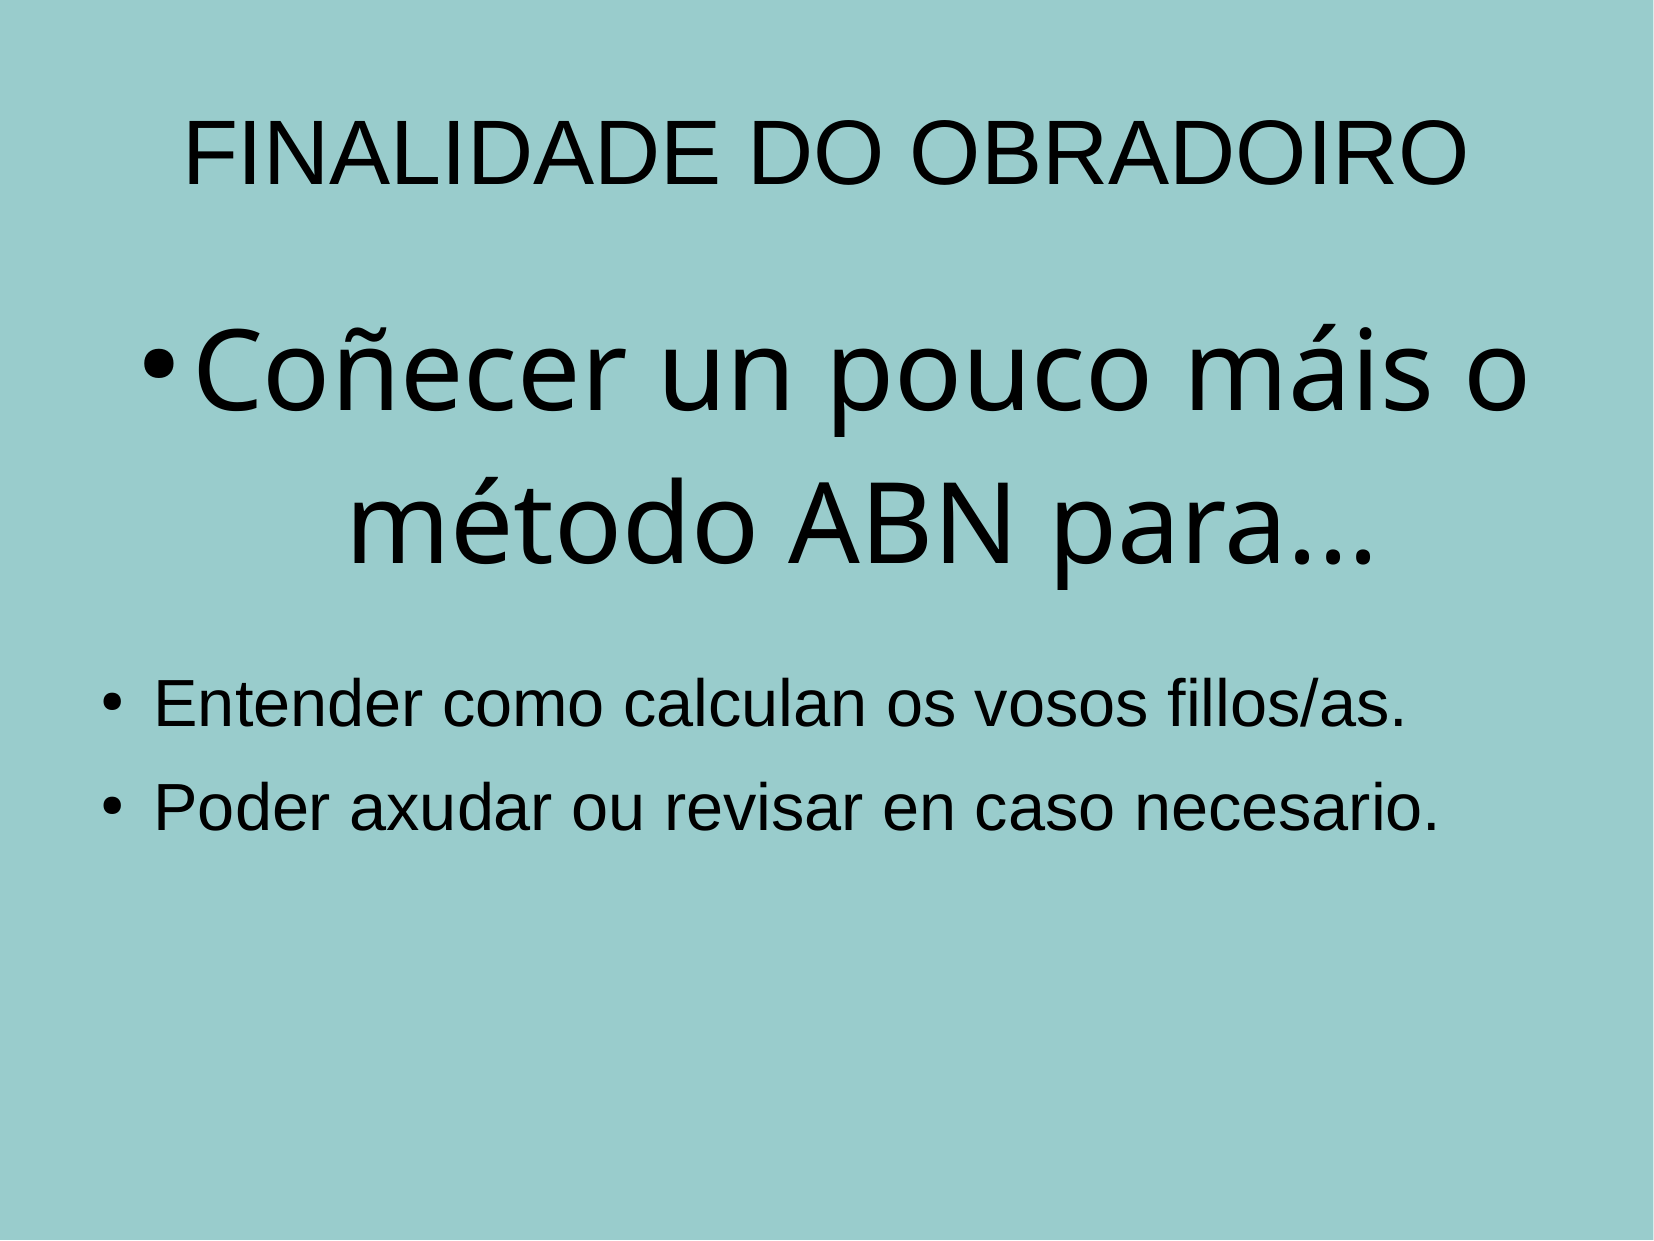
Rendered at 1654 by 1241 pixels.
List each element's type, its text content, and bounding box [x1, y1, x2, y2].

list Coñecer un pouco máis o método ABN para... [82, 290, 1571, 634]
title FINALIDADE DO OBRADOIRO [82, 49, 1571, 257]
list Entender como calculan os vosos fillos/as. Poder axudar ou revisar en caso necesario. [82, 665, 1571, 1009]
